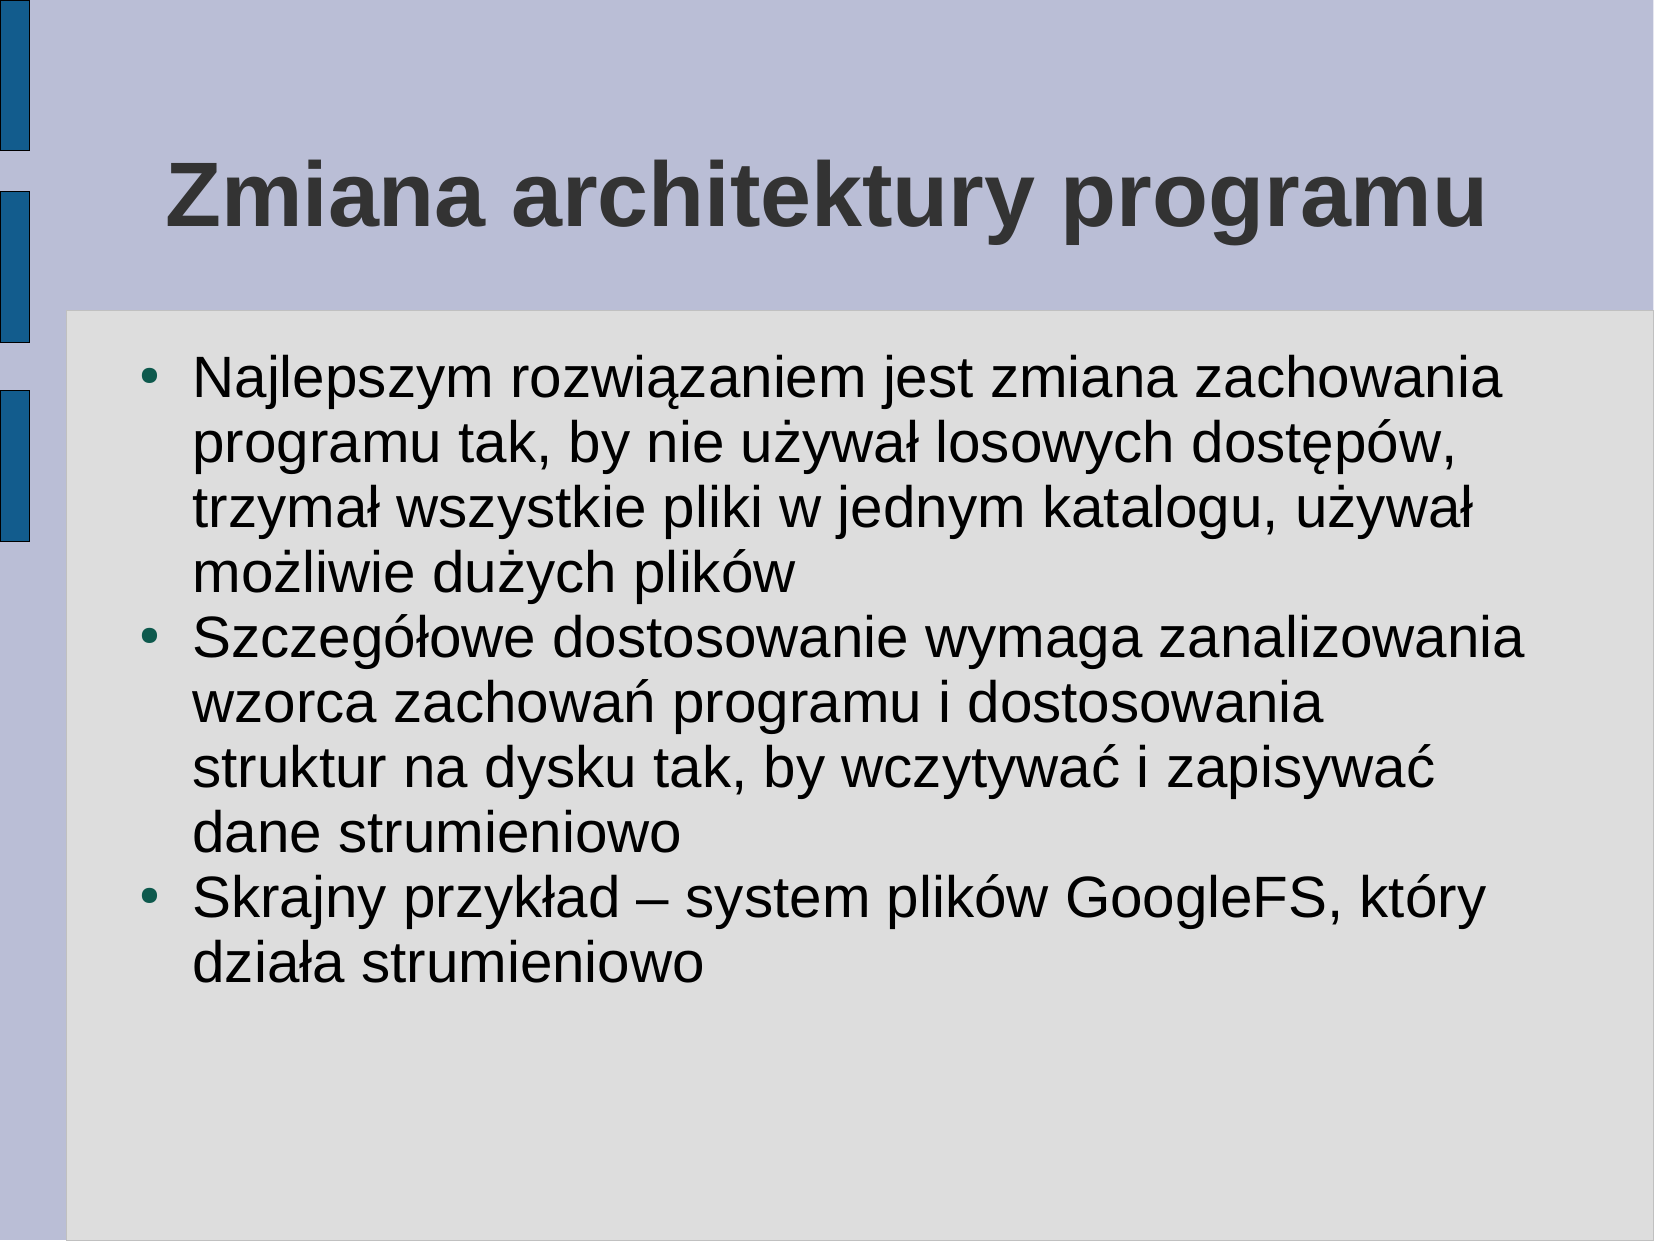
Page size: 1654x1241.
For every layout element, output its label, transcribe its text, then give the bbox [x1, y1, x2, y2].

title Zmiana architektury programu [121, 91, 1534, 299]
list Najlepszym rozwiązaniem jest zmiana zachowania programu tak, by nie używał losowych dostępów, trzymał wszystkie pliki w jednym katalogu, używał możliwie dużych plików Szczegółowe dostosowanie wymaga zanalizowania wzorca zachowań programu i dostosowania struktur na dysku tak, by wczytywać i zapisywać dane strumieniowo Skrajny przykład – system plików GoogleFS, który działa strumieniowo [121, 344, 1534, 1127]
